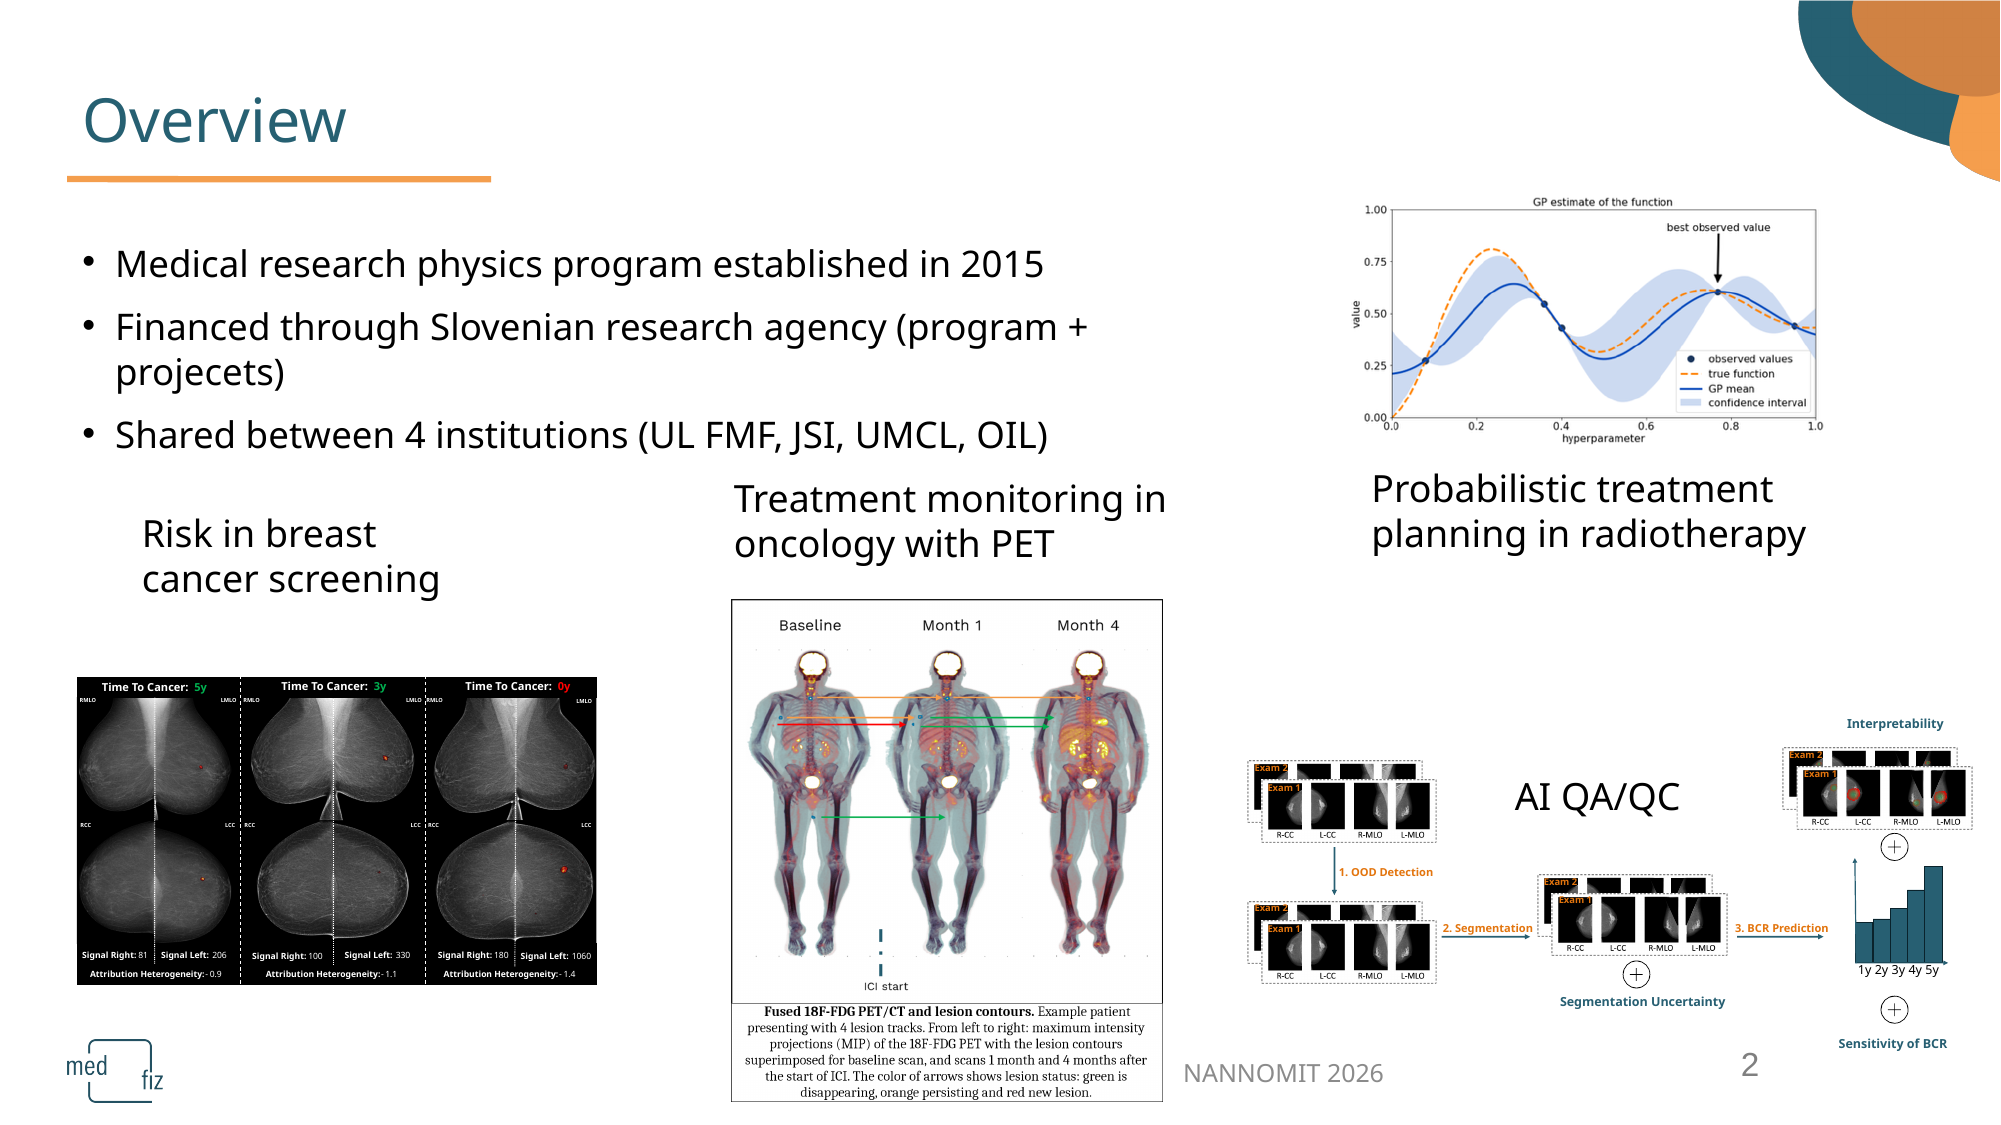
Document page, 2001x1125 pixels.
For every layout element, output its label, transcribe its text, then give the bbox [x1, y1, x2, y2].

list Overview [67, 75, 1662, 166]
picture [1246, 712, 2000, 1060]
picture [67, 1039, 163, 1103]
picture [75, 675, 601, 991]
picture [731, 599, 1163, 1102]
text_box Treatment monitoring in oncology with PET [719, 467, 1238, 573]
picture [1350, 187, 1838, 452]
text_box Risk in breast cancer screening [127, 502, 516, 608]
list Medical research physics program established in 2015 Financed through Slovenian research agency (program + projecets) Shared between 4 institutions (UL FMF, JSI, UMCL, OIL) [67, 233, 1238, 468]
text_box Probabilistic treatment planning in radiotherapy [1356, 457, 1875, 563]
